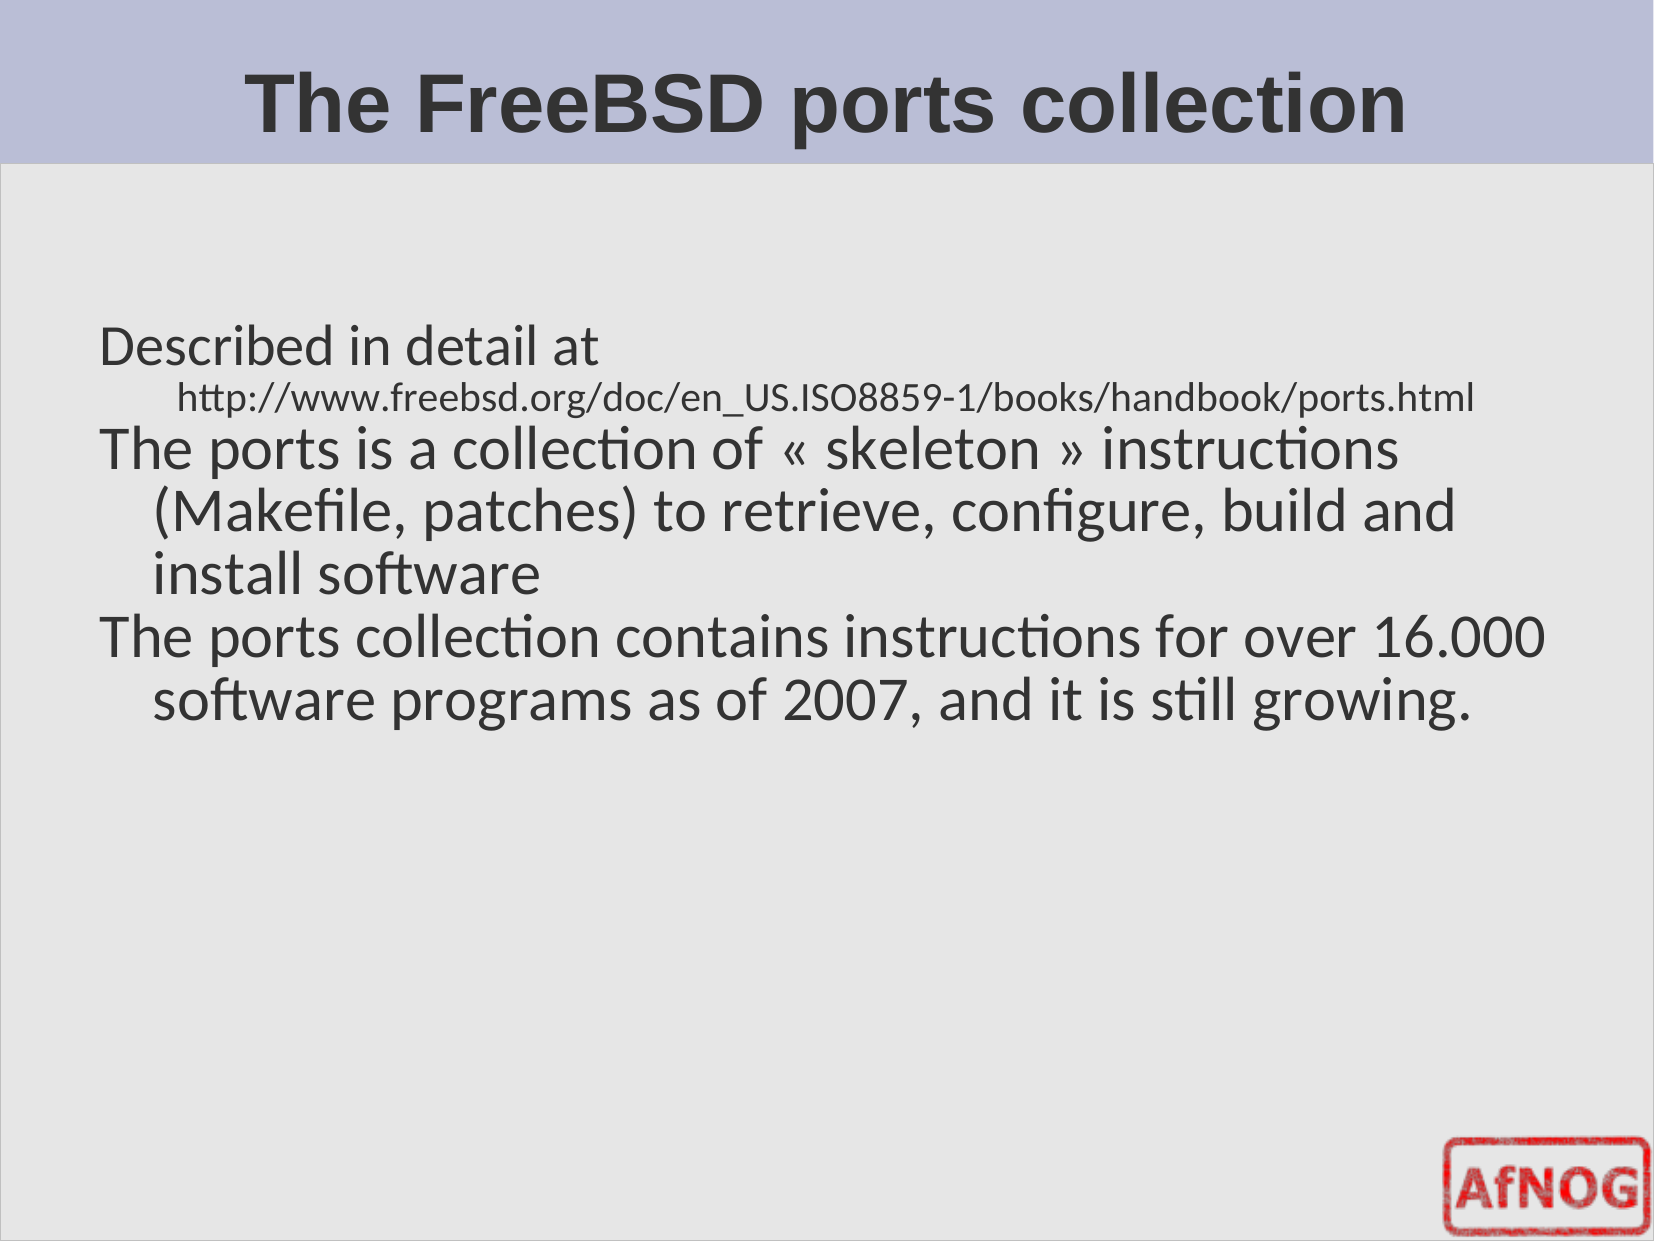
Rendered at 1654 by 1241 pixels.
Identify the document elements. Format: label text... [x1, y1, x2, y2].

title The FreeBSD ports collection [0, 0, 1654, 208]
list Described in detail at http://www.freebsd.org/doc/en_US.ISO8859-1/books/handbook/ports.html The ports is a collection of « skeleton » instructions (Makefile, patches) to retrieve, configure, build and install software The ports collection contains instructions for over 16.000 software programs as of 2007, and it is still growing. [82, 322, 1561, 1132]
picture [1441, 1134, 1654, 1241]
